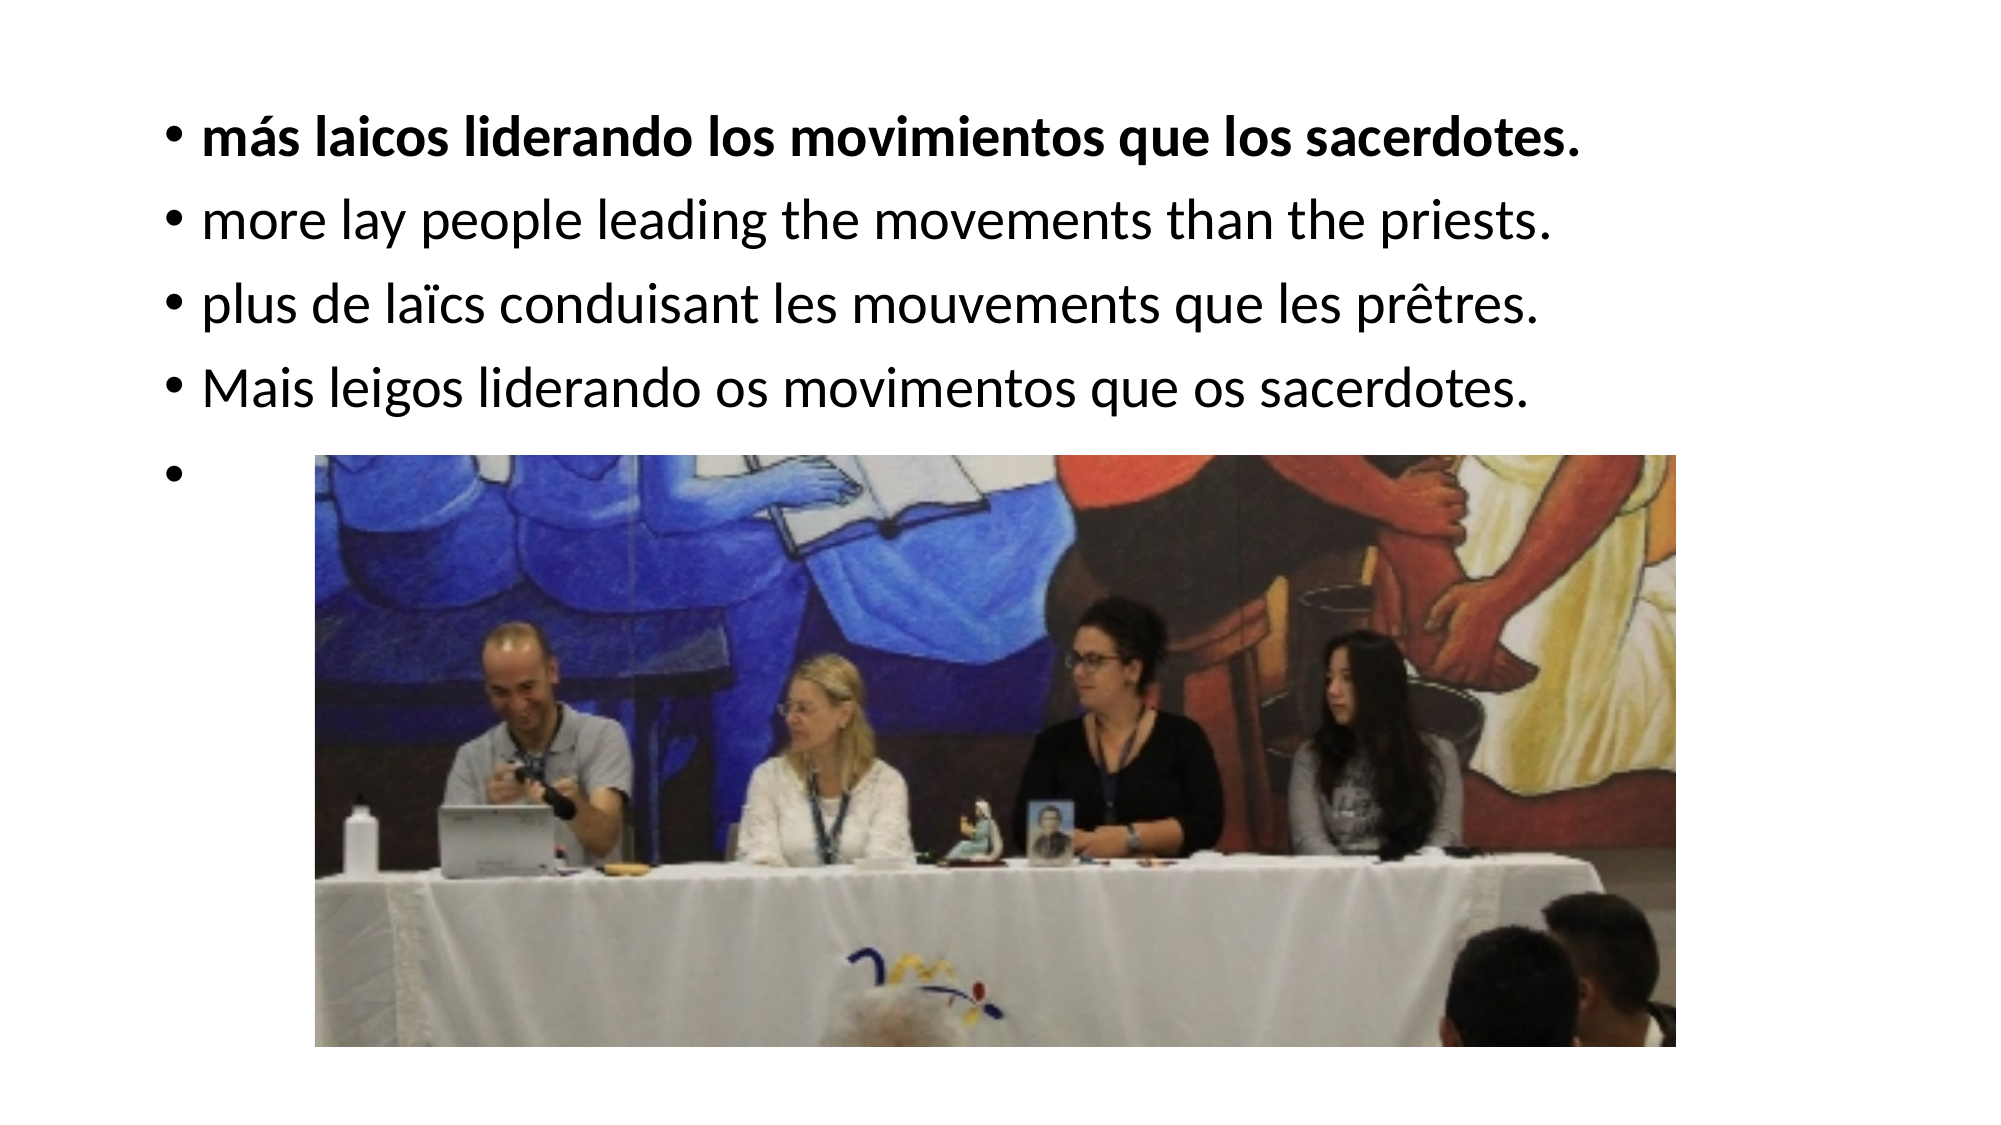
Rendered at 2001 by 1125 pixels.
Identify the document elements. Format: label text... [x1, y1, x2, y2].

list más laicos liderando los movimientos que los sacerdotes. more lay people leading the movements than the priests. plus de laïcs conduisant les mouvements que les prêtres. Mais leigos liderando os movimentos que os sacerdotes. [149, 98, 1875, 813]
picture [314, 455, 1676, 1047]
